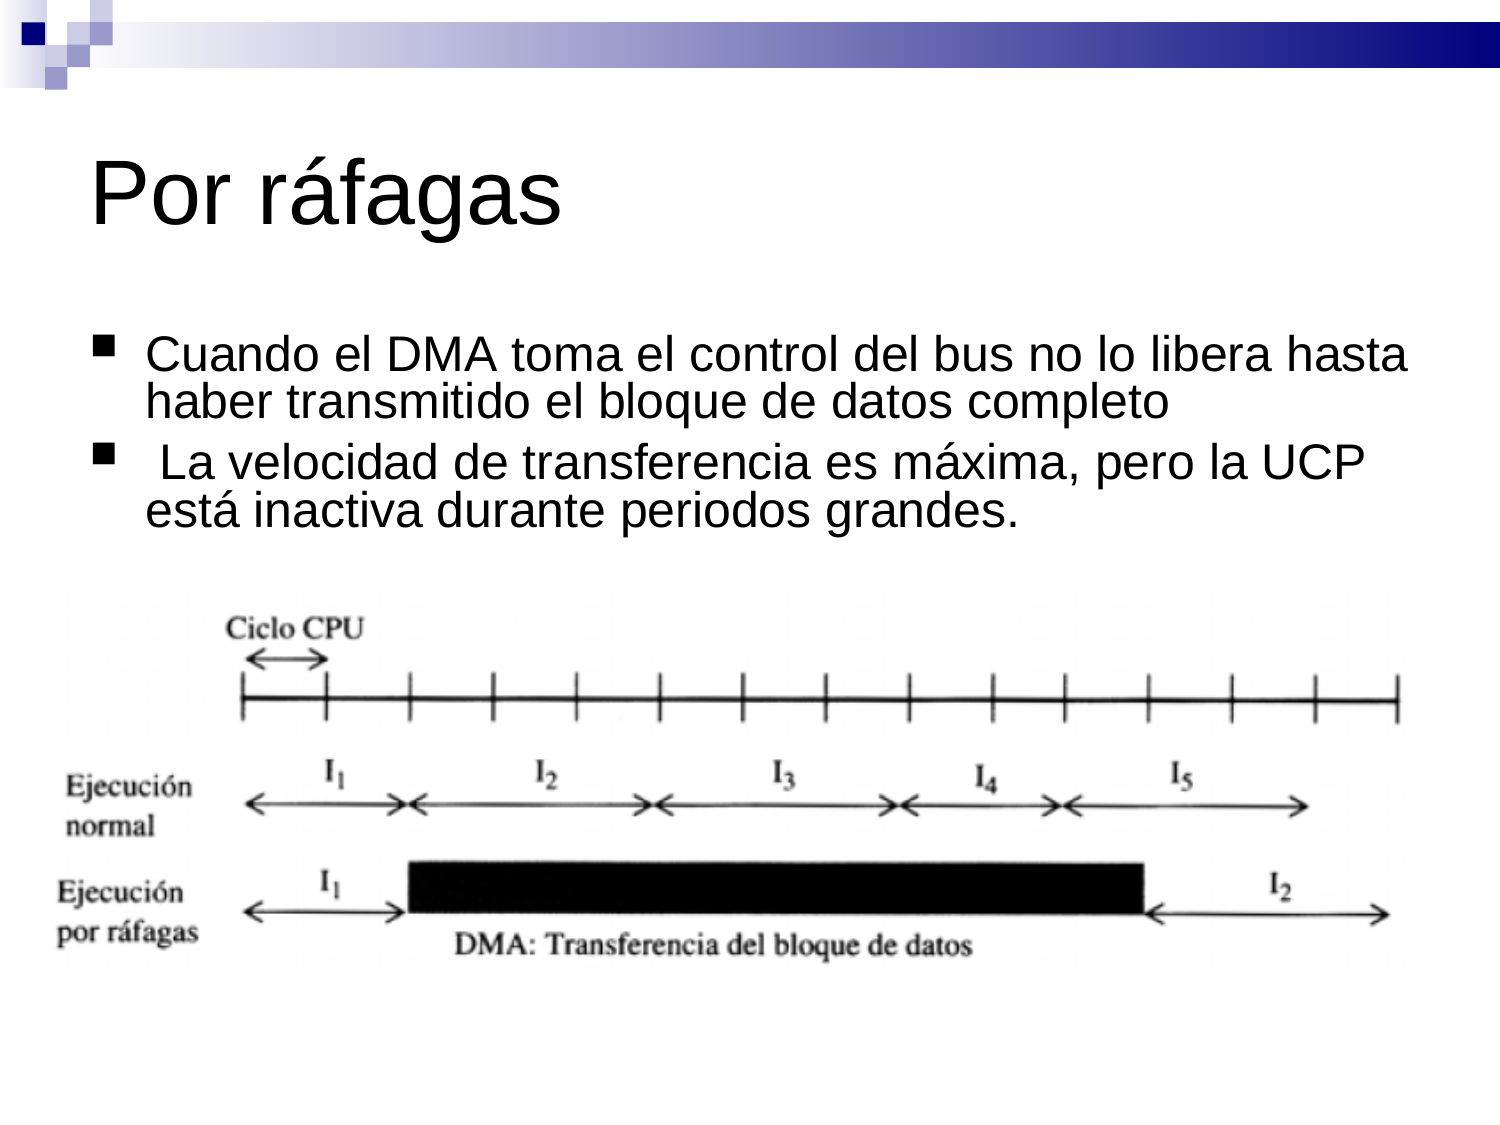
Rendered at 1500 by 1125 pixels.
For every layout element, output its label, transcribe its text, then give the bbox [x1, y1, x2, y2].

title Por ráfagas [75, 75, 1426, 301]
list Cuando el DMA toma el control del bus no lo libera hasta haber transmitido el bloque de datos completo La velocidad de transferencia es máxima, pero la UCP está inactiva durante periodos grandes. [75, 324, 1426, 551]
picture [41, 586, 1436, 969]
